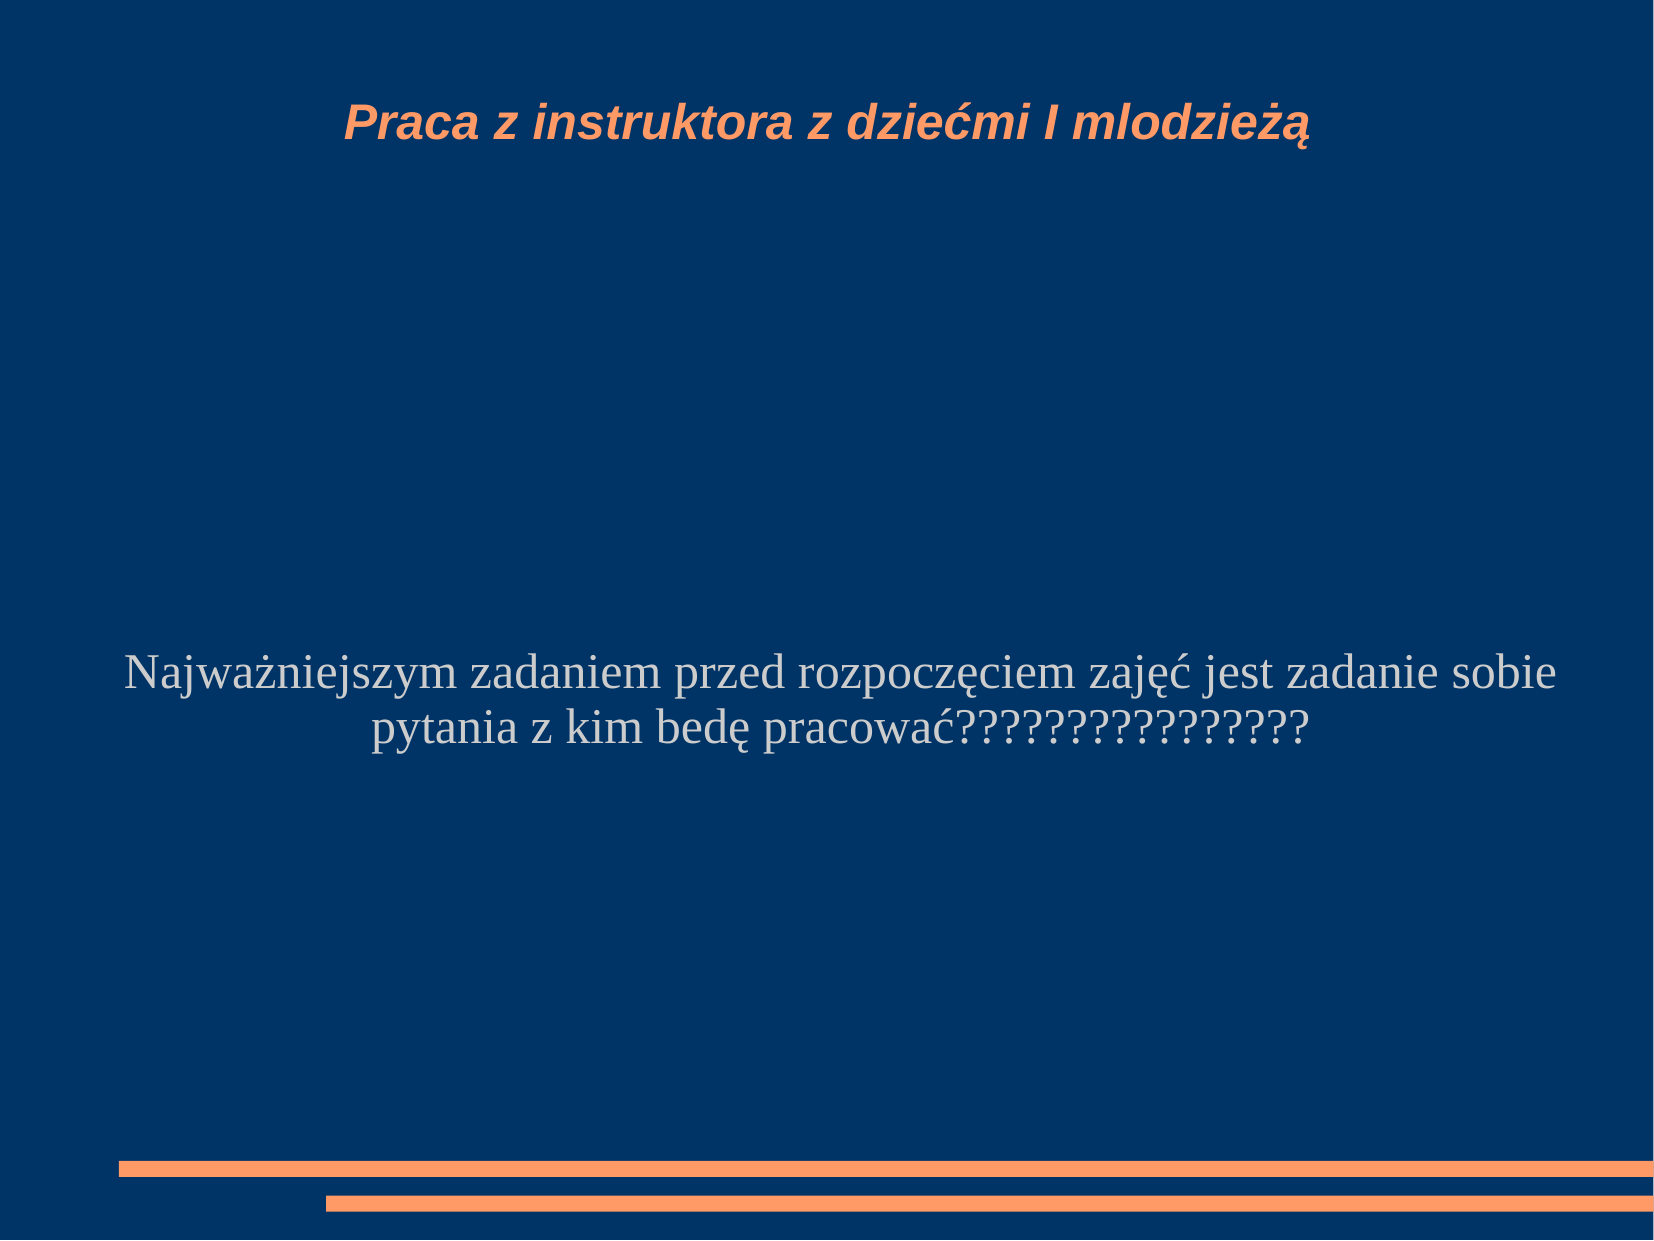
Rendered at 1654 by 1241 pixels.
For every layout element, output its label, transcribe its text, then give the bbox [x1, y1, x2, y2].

title Praca z instruktora z dziećmi I mlodzieżą [121, 46, 1534, 254]
subtitle Najważniejszym zadaniem przed rozpoczęciem zajęć jest zadanie sobie pytania z kim bedę pracować???????????????? [121, 322, 1561, 1132]
